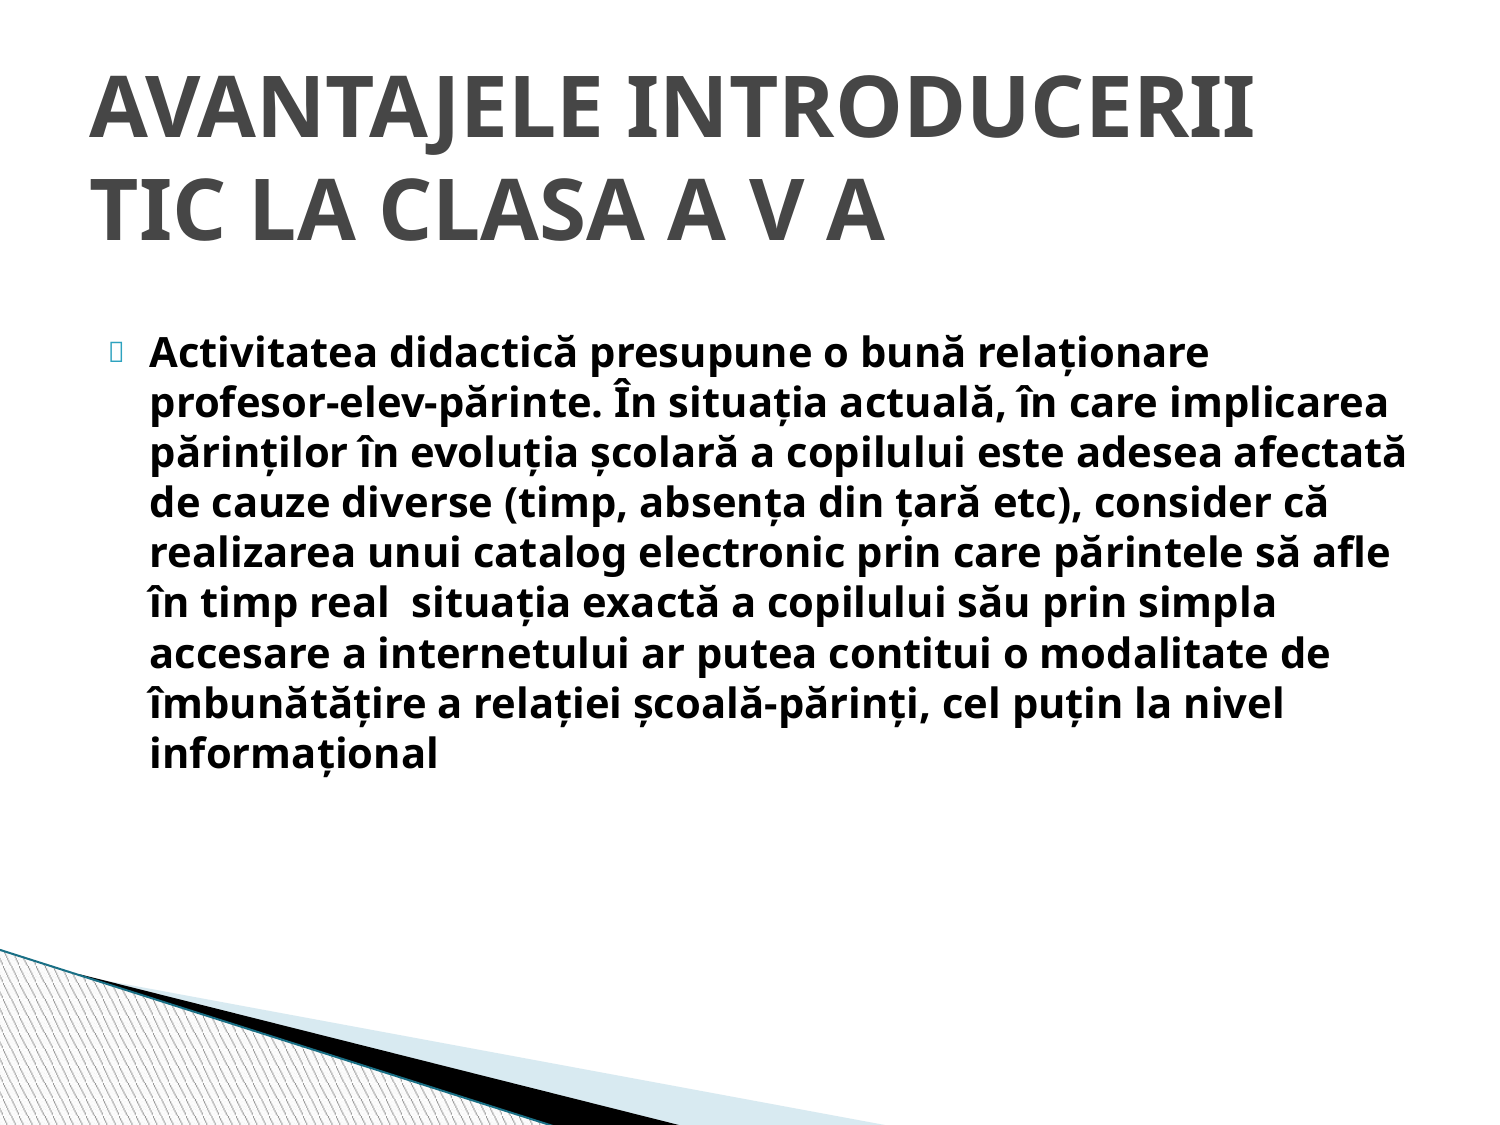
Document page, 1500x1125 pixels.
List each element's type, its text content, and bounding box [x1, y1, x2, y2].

title AVANTAJELE INTRODUCERII TIC LA CLASA A V A [75, 45, 1425, 233]
list Activitatea didactică presupune o bună relaționare profesor-elev-părinte. În situația actuală, în care implicarea părinților în evoluția școlară a copilului este adesea afectată de cauze diverse (timp, absența din țară etc), consider că realizarea unui catalog electronic prin care părintele să afle în timp real situația exactă a copilului său prin simpla accesare a internetului ar putea contitui o modalitate de îmbunătățire a relației școală-părinți, cel puțin la nivel informațional [75, 243, 1425, 986]
picture [0, 952, 543, 1125]
